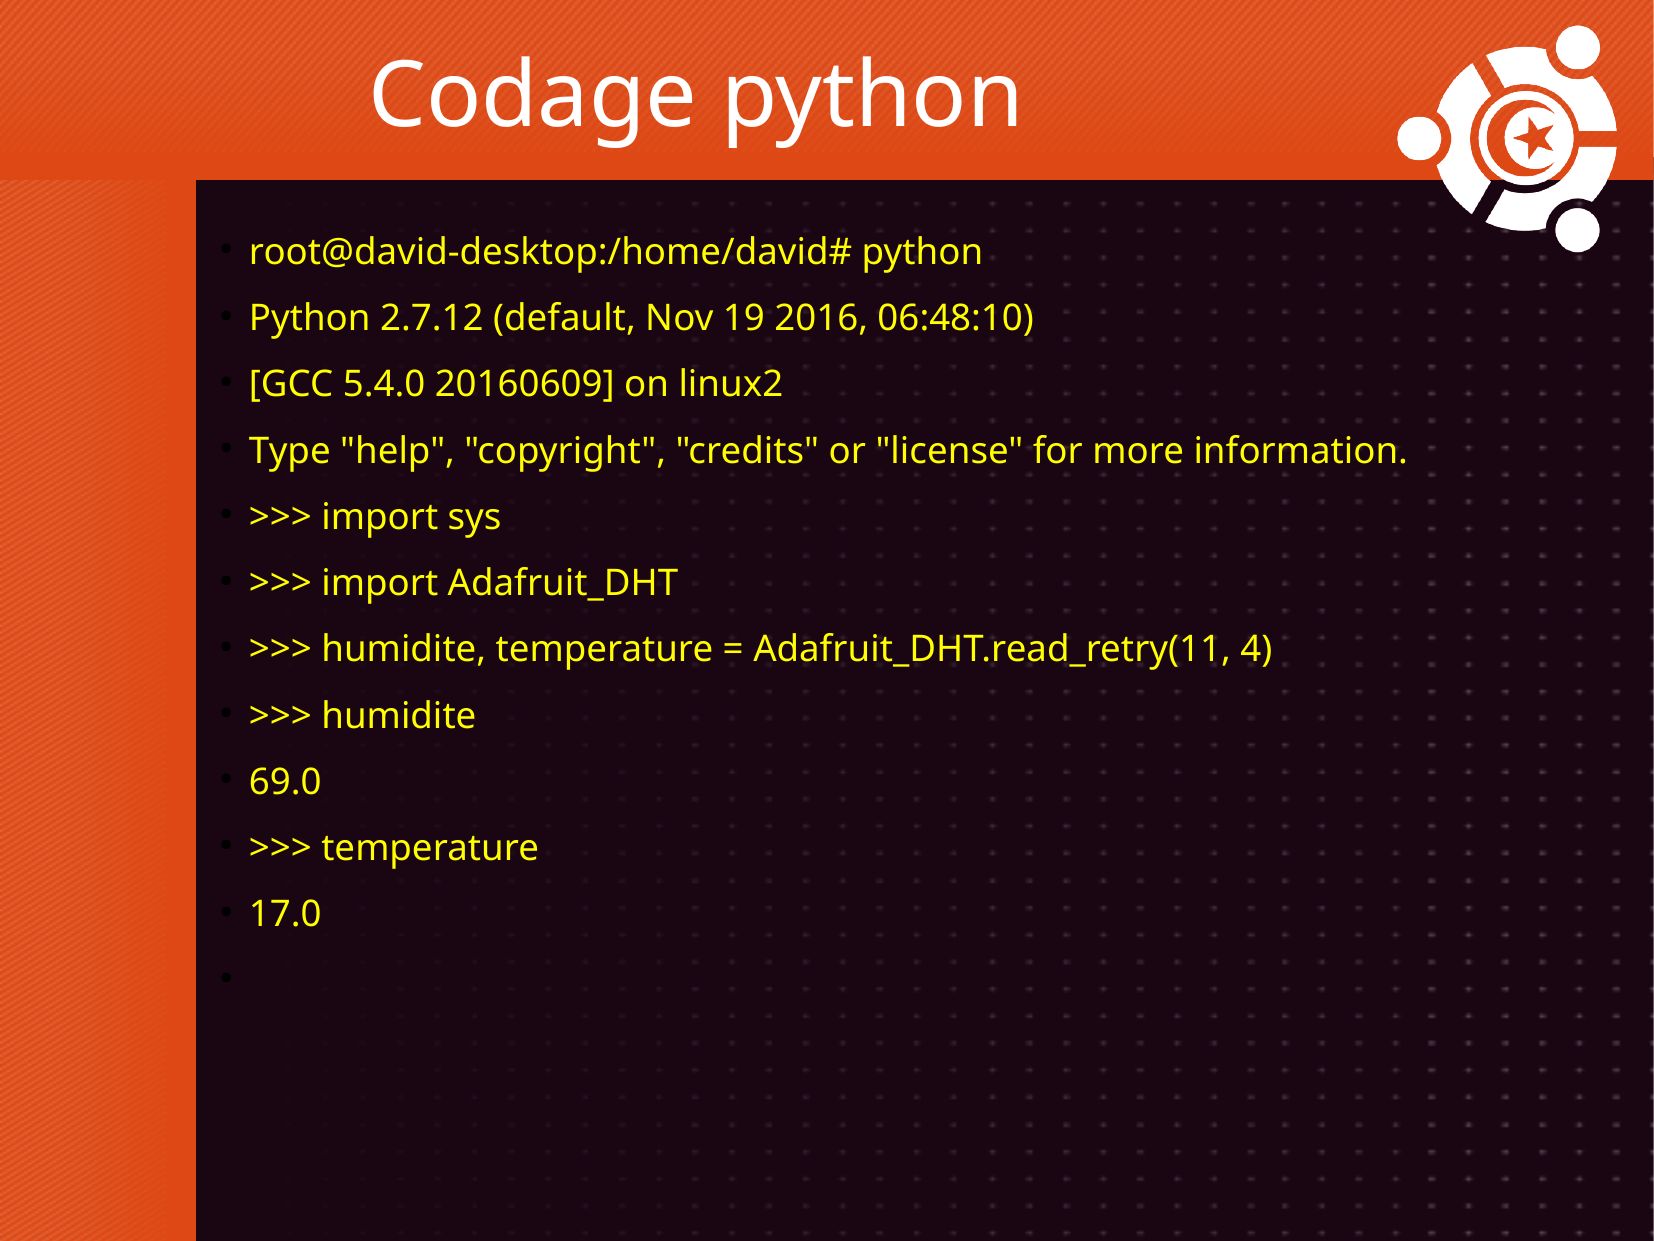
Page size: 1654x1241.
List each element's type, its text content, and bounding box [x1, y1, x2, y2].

title Codage python [0, 2, 1394, 181]
list root@david-desktop:/home/david# python Python 2.7.12 (default, Nov 19 2016, 06:48:10) [GCC 5.4.0 20160609] on linux2 Type "help", "copyright", "credits" or "license" for more information. >>> import sys >>> import Adafruit_DHT >>> humidite, temperature = Adafruit_DHT.read_retry(11, 4) >>> humidite 69.0 >>> temperature 17.0 [210, 225, 1639, 945]
picture [0, 0, 1654, 1241]
